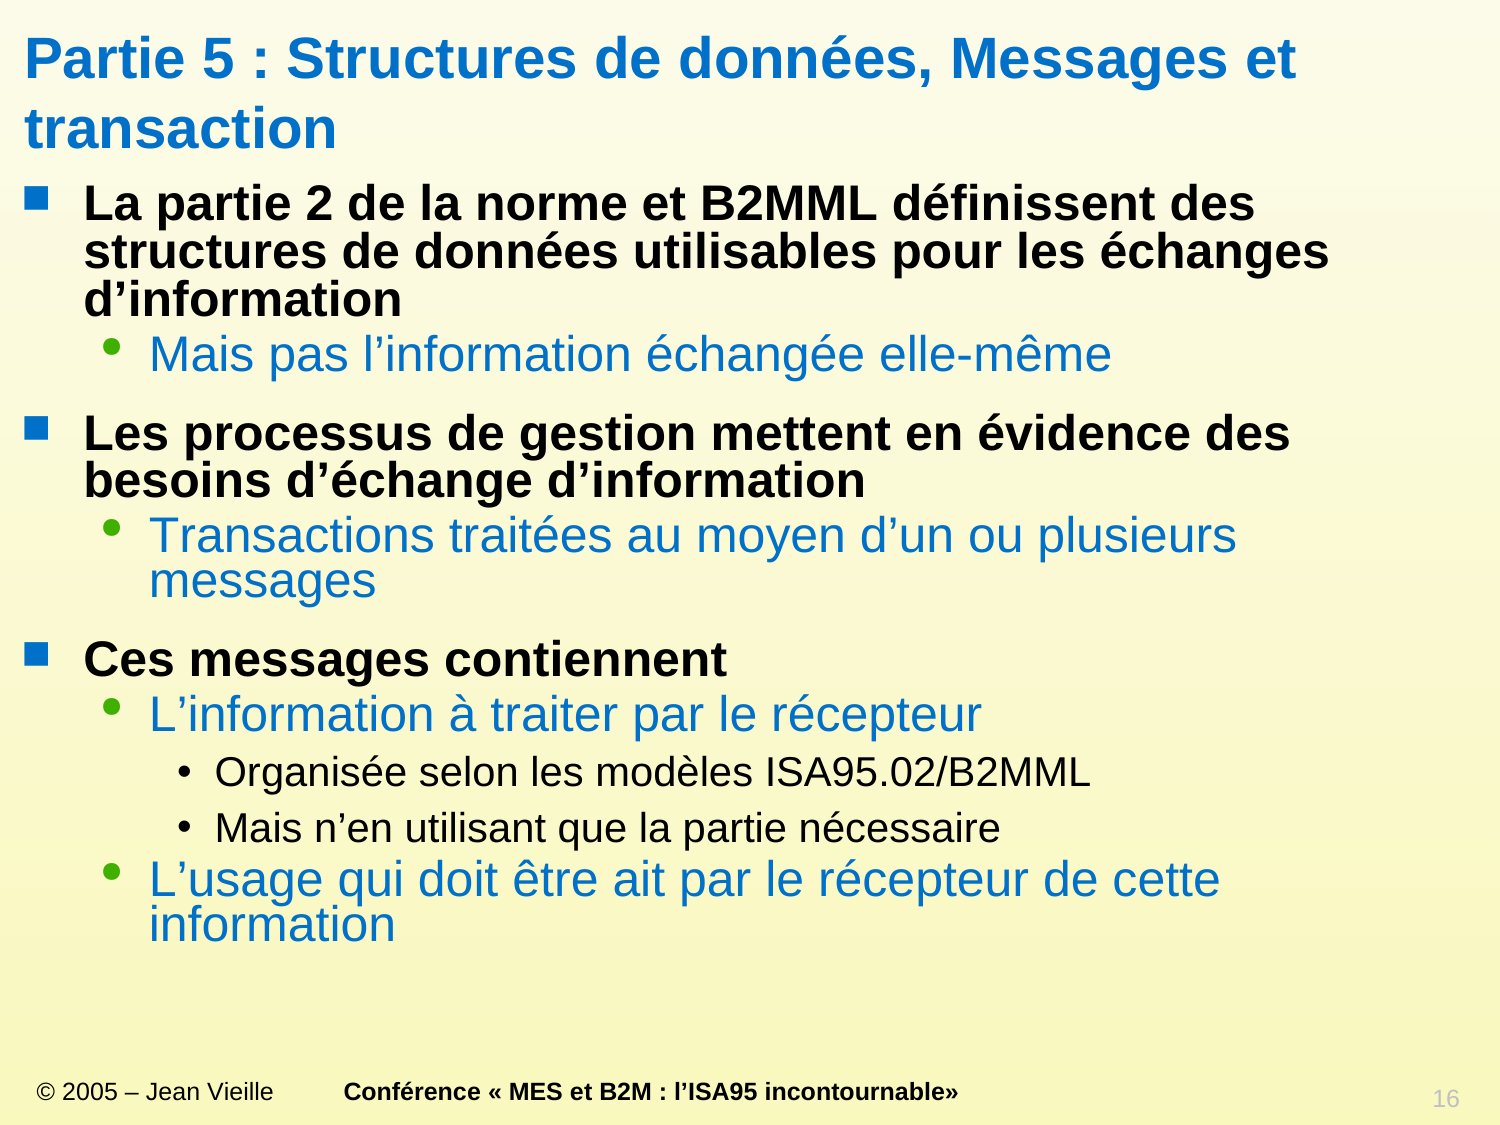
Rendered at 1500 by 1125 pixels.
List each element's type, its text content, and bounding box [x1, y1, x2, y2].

title Partie 5 : Structures de données, Messages et transaction [9, 12, 1476, 168]
list La partie 2 de la norme et B2MML définissent des structures de données utilisables pour les échanges d’information Mais pas l’information échangée elle-même Les processus de gestion mettent en évidence des besoins d’échange d’information Transactions traitées au moyen d’un ou plusieurs messages Ces messages contiennent L’information à traiter par le récepteur Organisée selon les modèles ISA95.02/B2MML Mais n’en utilisant que la partie nécessaire L’usage qui doit être ait par le récepteur de cette information [12, 174, 1476, 1026]
